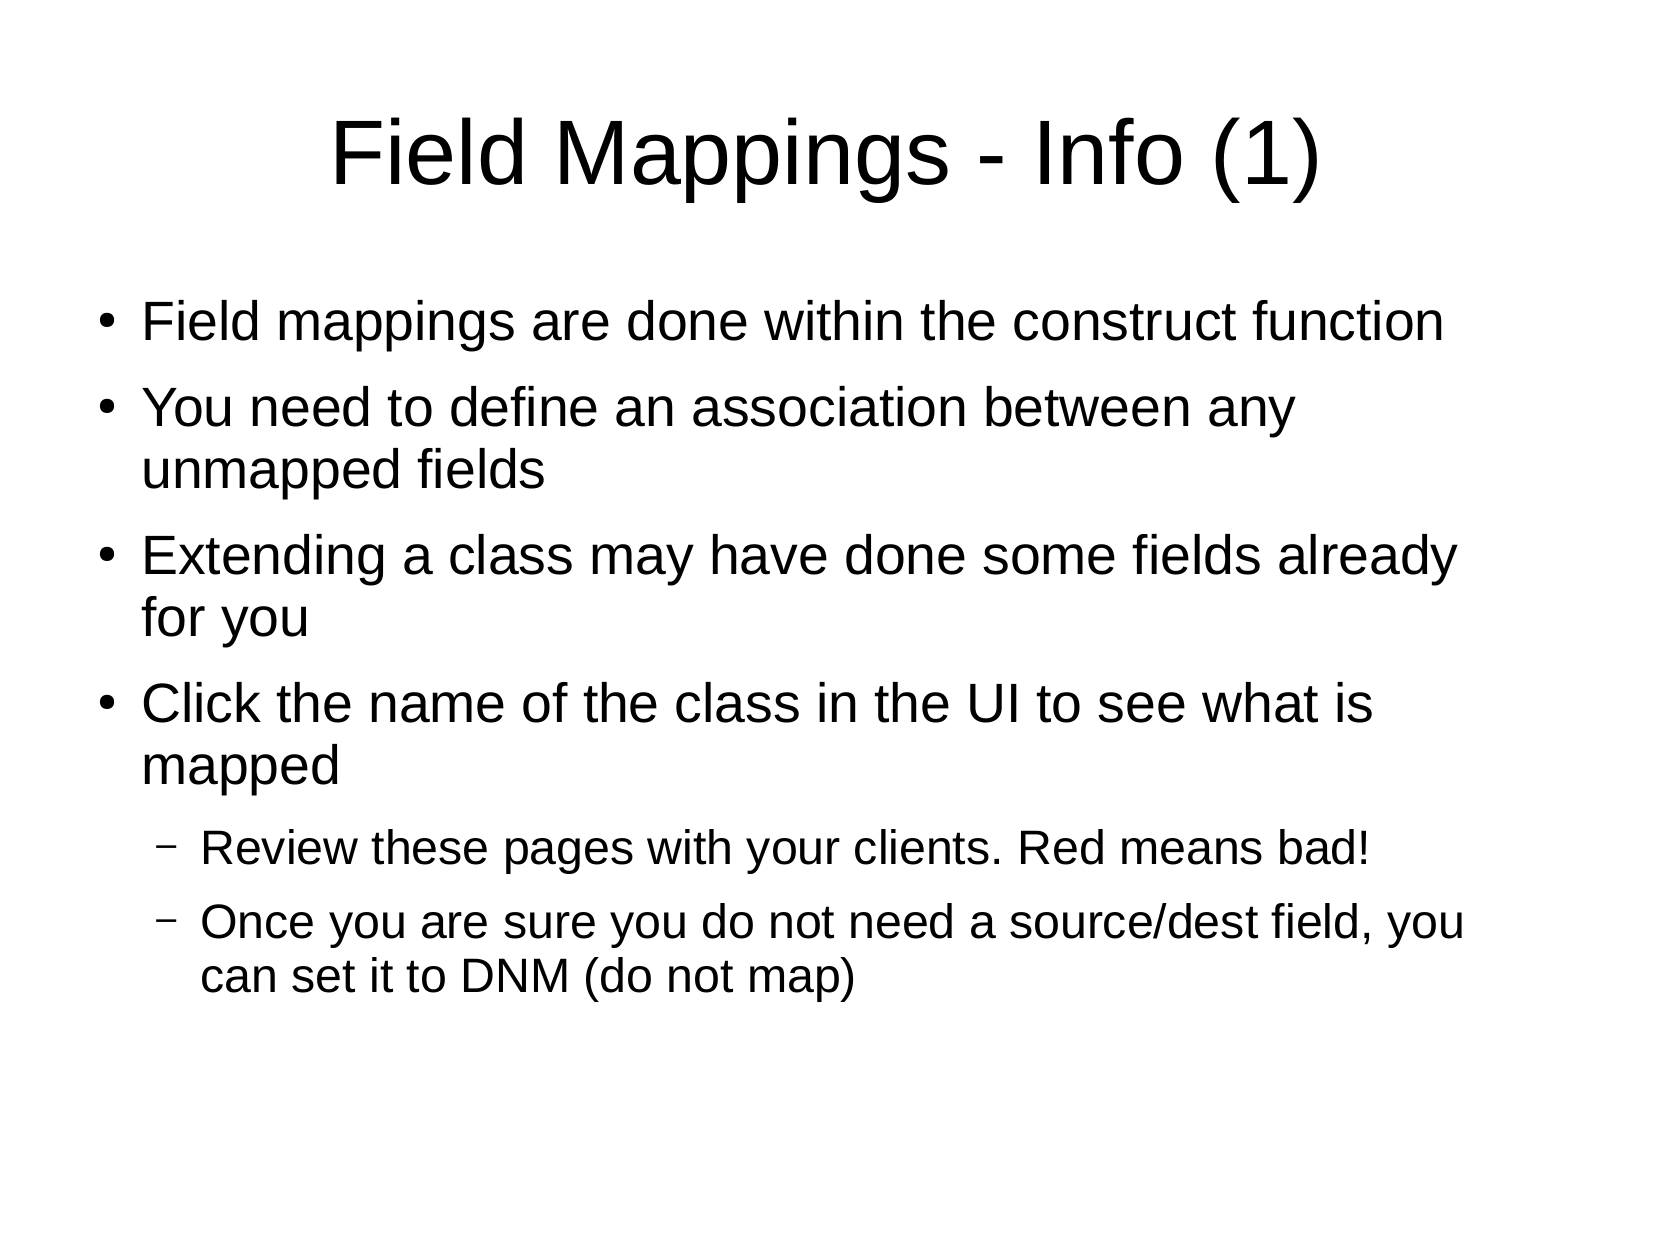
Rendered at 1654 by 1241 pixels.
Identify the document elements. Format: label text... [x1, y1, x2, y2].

list Field mappings are done within the construct function You need to define an association between any unmapped fields Extending a class may have done some fields already for you Click the name of the class in the UI to see what is mapped Review these pages with your clients. Red means bad! Once you are sure you do not need a source/dest field, you can set it to DNM (do not map) [82, 290, 1538, 1010]
title Field Mappings - Info (1) [82, 49, 1571, 257]
